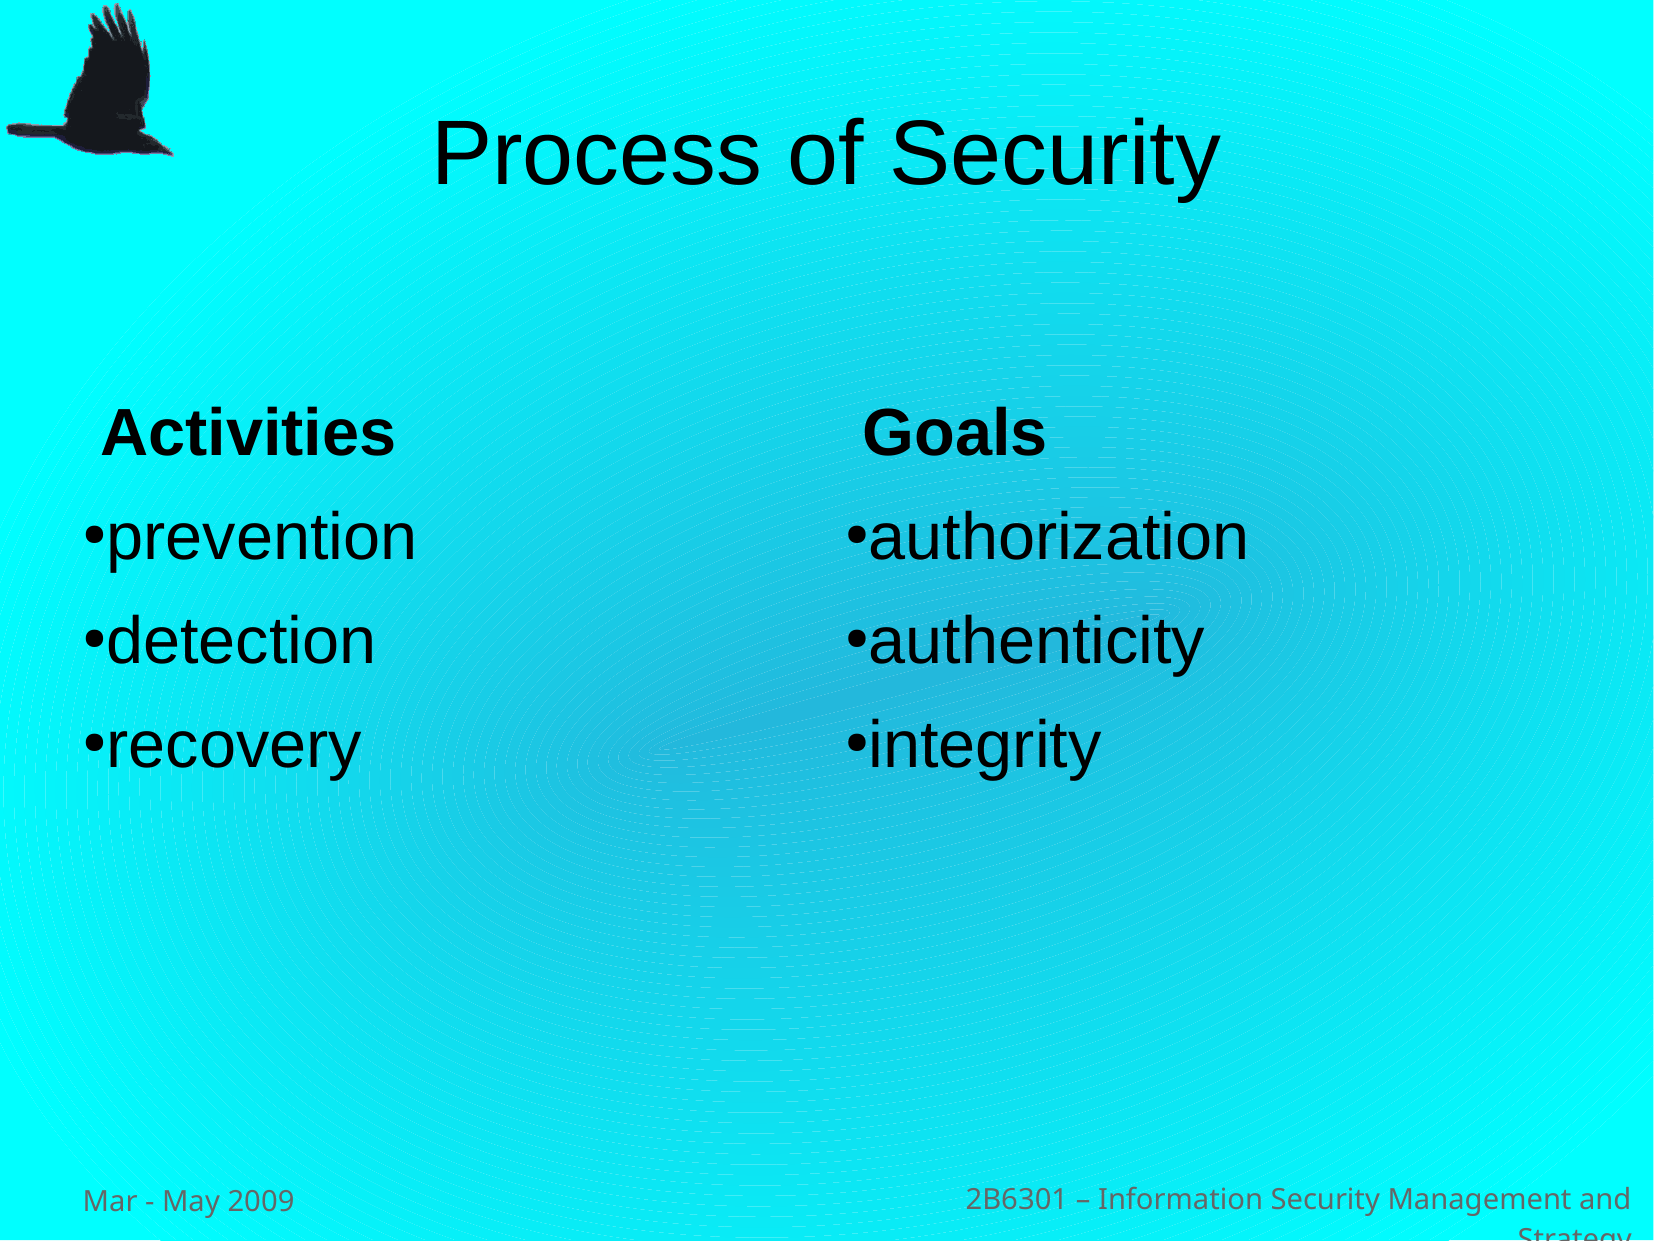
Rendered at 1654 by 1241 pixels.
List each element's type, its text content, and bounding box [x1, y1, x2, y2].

picture [0, 0, 178, 160]
title Process of Security [82, 49, 1571, 257]
list Activities prevention detection recovery [82, 290, 809, 1109]
list Goals authorization authenticity integrity [845, 290, 1572, 1094]
